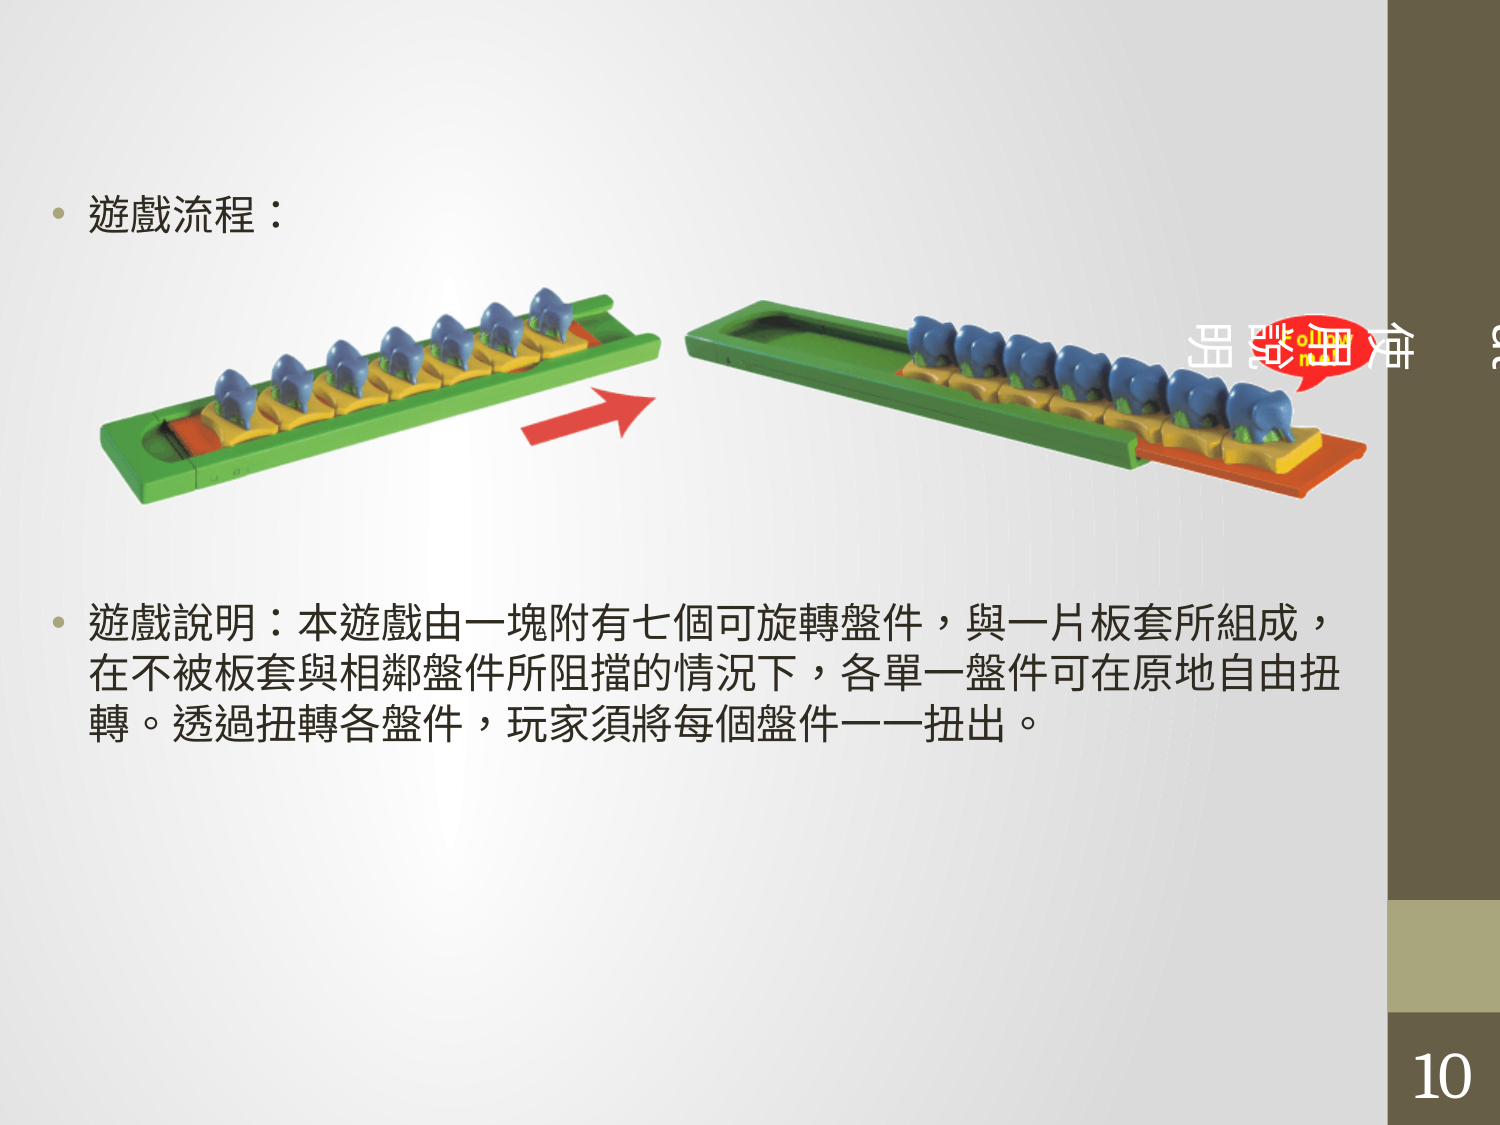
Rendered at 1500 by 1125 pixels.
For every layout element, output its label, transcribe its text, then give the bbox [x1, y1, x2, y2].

text_box 10 [1387, 1023, 1500, 1119]
picture [83, 267, 1388, 524]
list 遊戲流程： 遊戲說明：本遊戲由一塊附有七個可旋轉盤件，與一片板套所組成，在不被板套與相鄰盤件所阻擋的情況下，各單一盤件可在原地自由扭轉。透過扭轉各盤件，玩家須將每個盤件一一扭出。 [17, 62, 1365, 874]
text_box Spin Out 使用說明 [1392, 0, 1484, 705]
